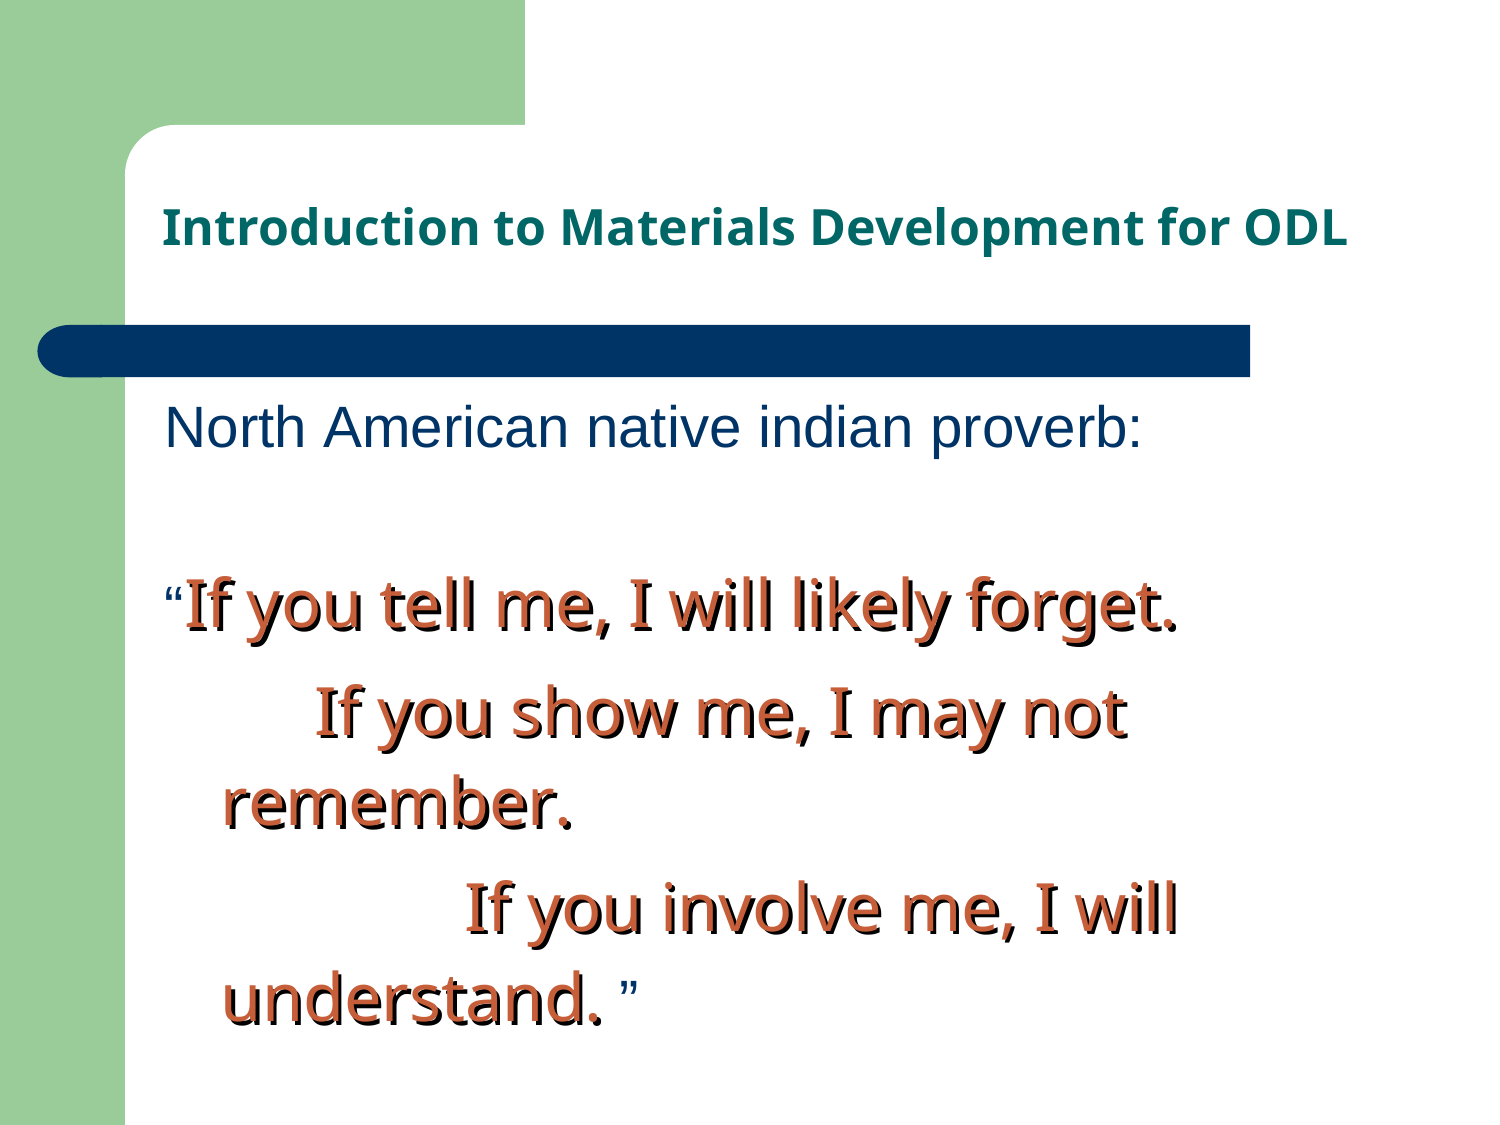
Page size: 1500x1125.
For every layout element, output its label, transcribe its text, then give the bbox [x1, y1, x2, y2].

list North American native indian proverb: “If you tell me, I will likely forget. If you show me, I may not remember. If you involve me, I will understand. ” [149, 387, 1463, 1000]
title Introduction to Materials Development for ODL [147, 172, 1461, 266]
